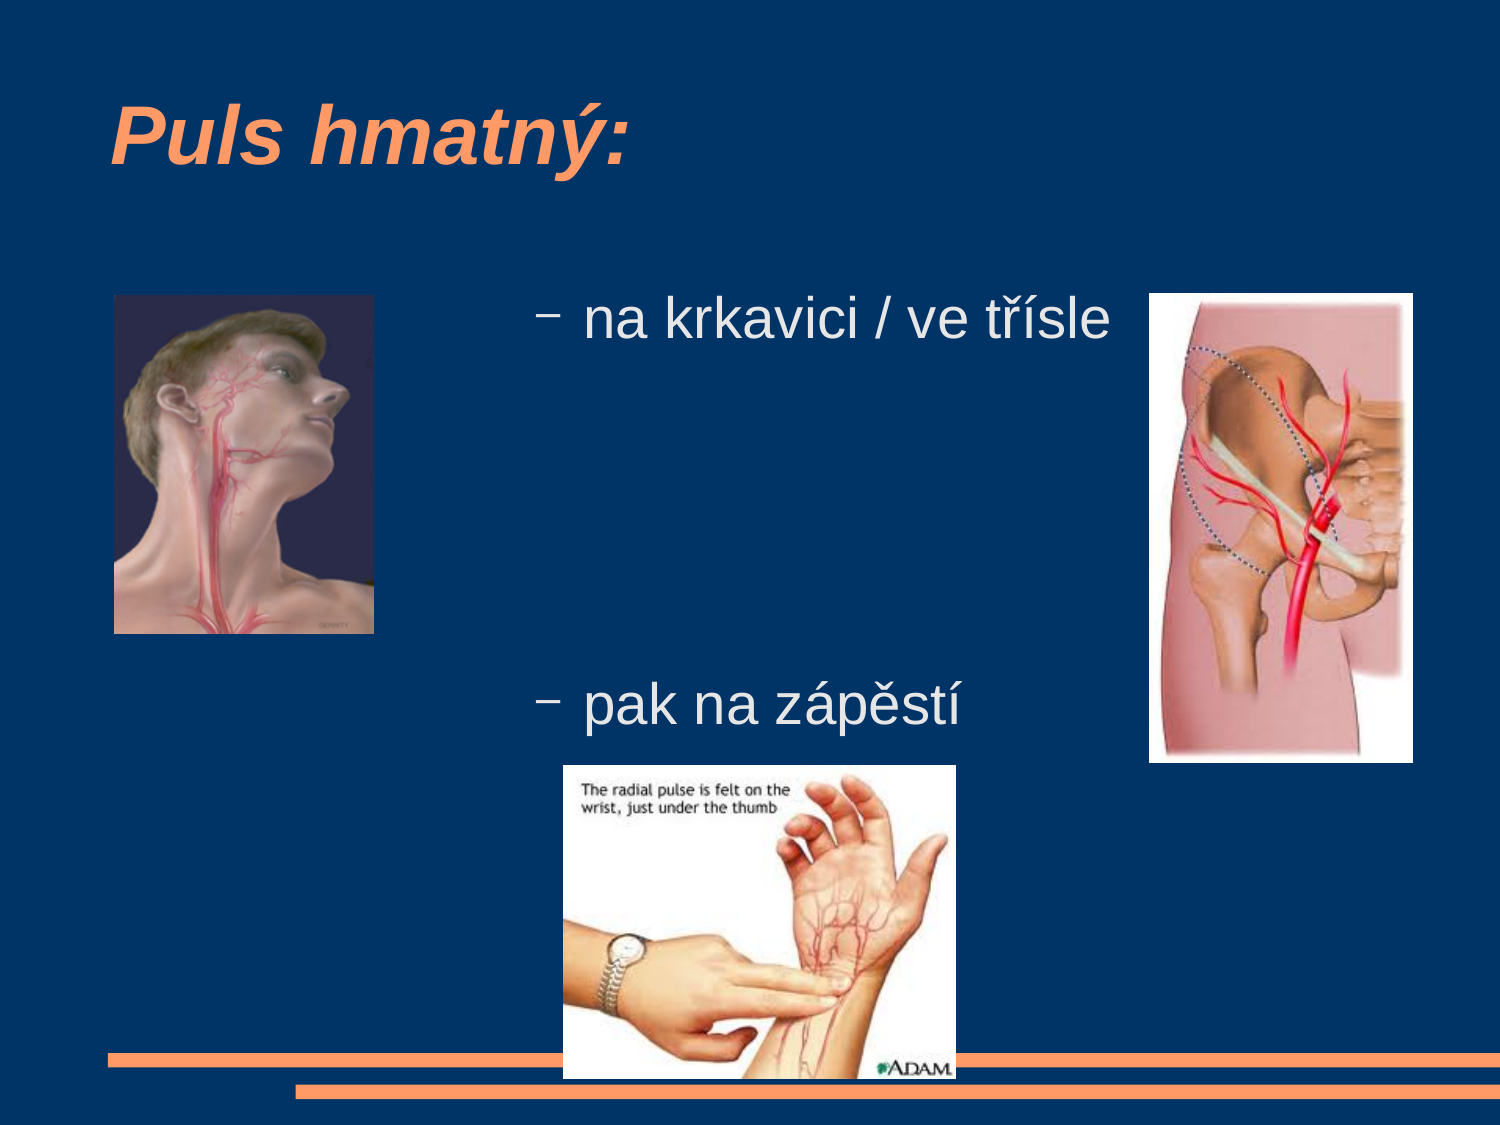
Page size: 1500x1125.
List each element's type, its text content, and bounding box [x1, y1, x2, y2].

title Puls hmatný: [110, 49, 1392, 223]
picture [114, 295, 374, 634]
picture [563, 765, 956, 1080]
picture [1149, 293, 1413, 763]
list na krkavici / ve třísle pak na zápěstí [323, 292, 1416, 1013]
